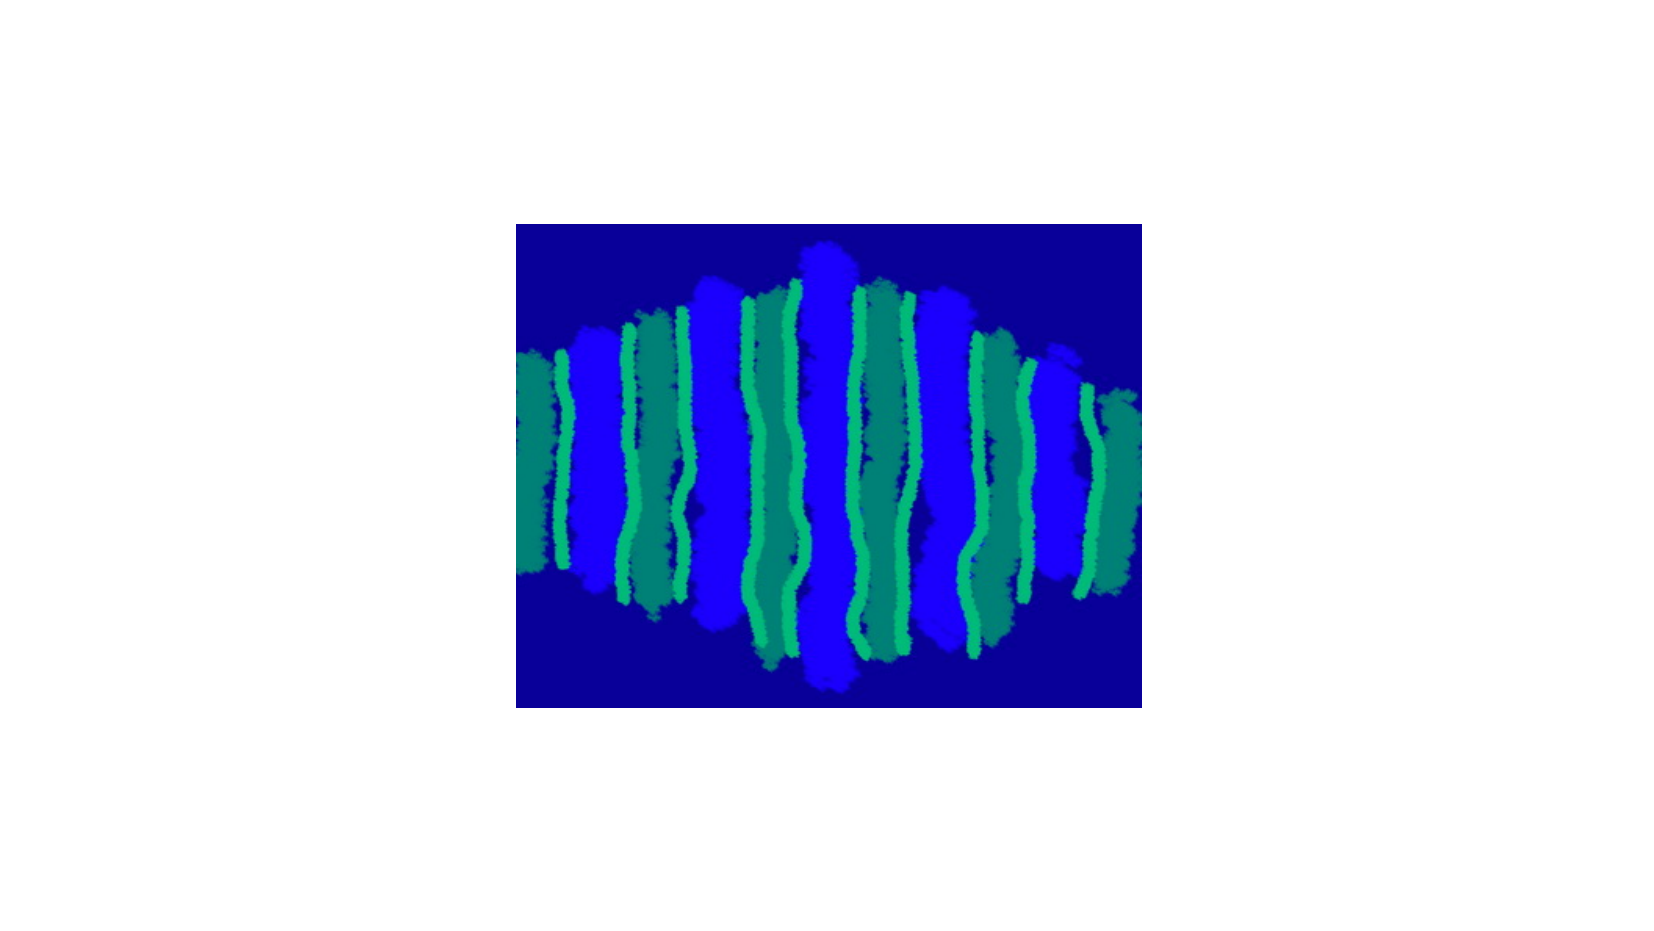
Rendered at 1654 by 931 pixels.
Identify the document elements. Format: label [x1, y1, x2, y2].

picture [516, 224, 1142, 708]
